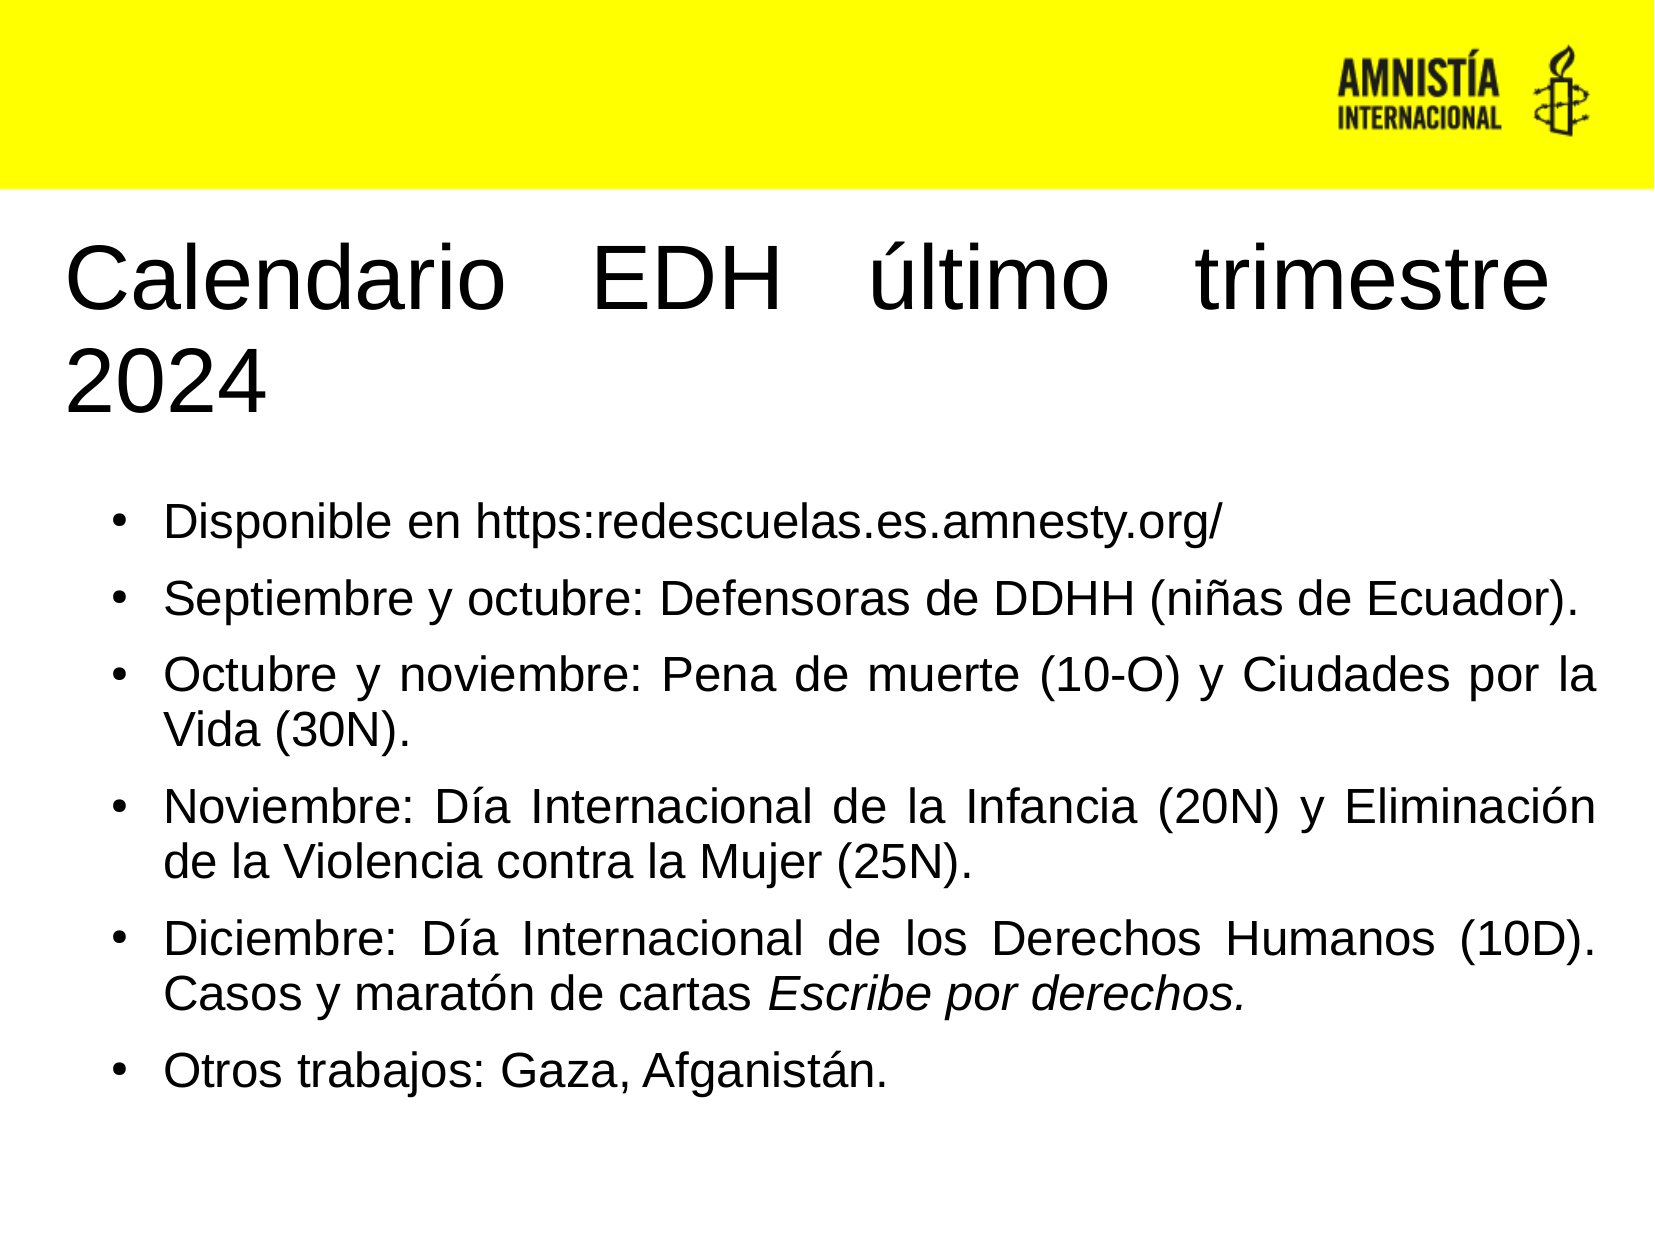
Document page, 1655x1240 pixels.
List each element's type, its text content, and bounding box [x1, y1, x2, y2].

picture [0, 0, 1655, 1240]
title Calendario EDH último trimestre 2024 [64, 225, 1554, 433]
list Disponible en https:redescuelas.es.amnesty.org/ Septiembre y octubre: Defensoras de DDHH (niñas de Ecuador). Octubre y noviembre: Pena de muerte (10-O) y Ciudades por la Vida (30N). Noviembre: Día Internacional de la Infancia (20N) y Eliminación de la Violencia contra la Mujer (25N). Diciembre: Día Internacional de los Derechos Humanos (10D). Casos y maratón de cartas Escribe por derechos. Otros trabajos: Gaza, Afganistán. [110, 493, 1600, 1143]
